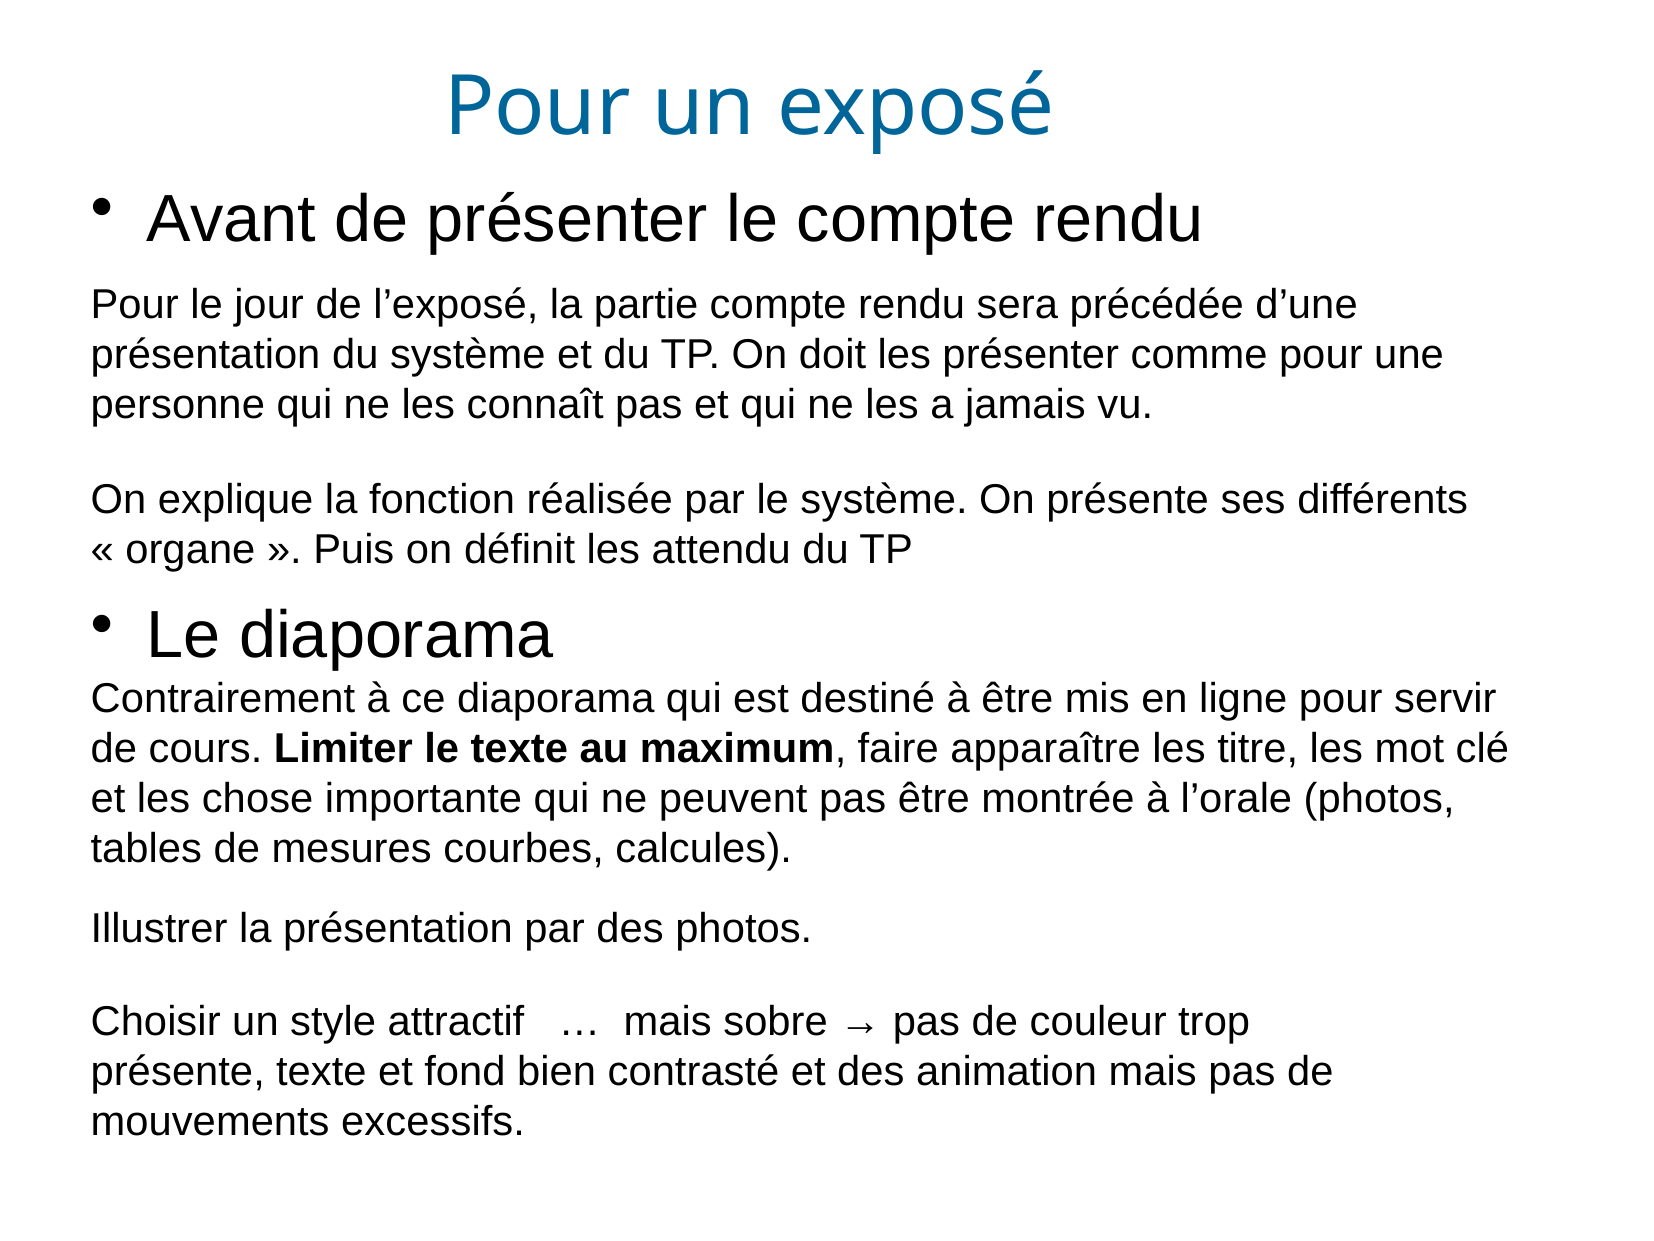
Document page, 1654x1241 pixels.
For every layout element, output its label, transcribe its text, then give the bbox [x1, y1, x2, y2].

text_box Avant de présenter le compte rendu [75, 166, 1342, 270]
text_box Le diaporama [75, 583, 1342, 686]
text_box On explique la fonction réalisée par le système. On présente ses différents « organe ». Puis on définit les attendu du TP [75, 463, 1535, 600]
title Pour un exposé [75, 7, 1426, 195]
text_box Contrairement à ce diaporama qui est destiné à être mis en ligne pour servir de cours. Limiter le texte au maximum, faire apparaître les titre, les mot clé et les chose importante qui ne peuvent pas être montrée à l’orale (photos, tables de mesures courbes, calcules). [75, 662, 1535, 788]
text_box Illustrer la présentation par des photos. [75, 893, 853, 974]
text_box Pour le jour de l’exposé, la partie compte rendu sera précédée d’une présentation du système et du TP. On doit les présenter comme pour une personne qui ne les connaît pas et qui ne les a jamais vu. [75, 269, 1535, 448]
text_box Choisir un style attractif … mais sobre → pas de couleur trop présente, texte et fond bien contrasté et des animation mais pas de mouvements excessifs. [75, 986, 1364, 1166]
